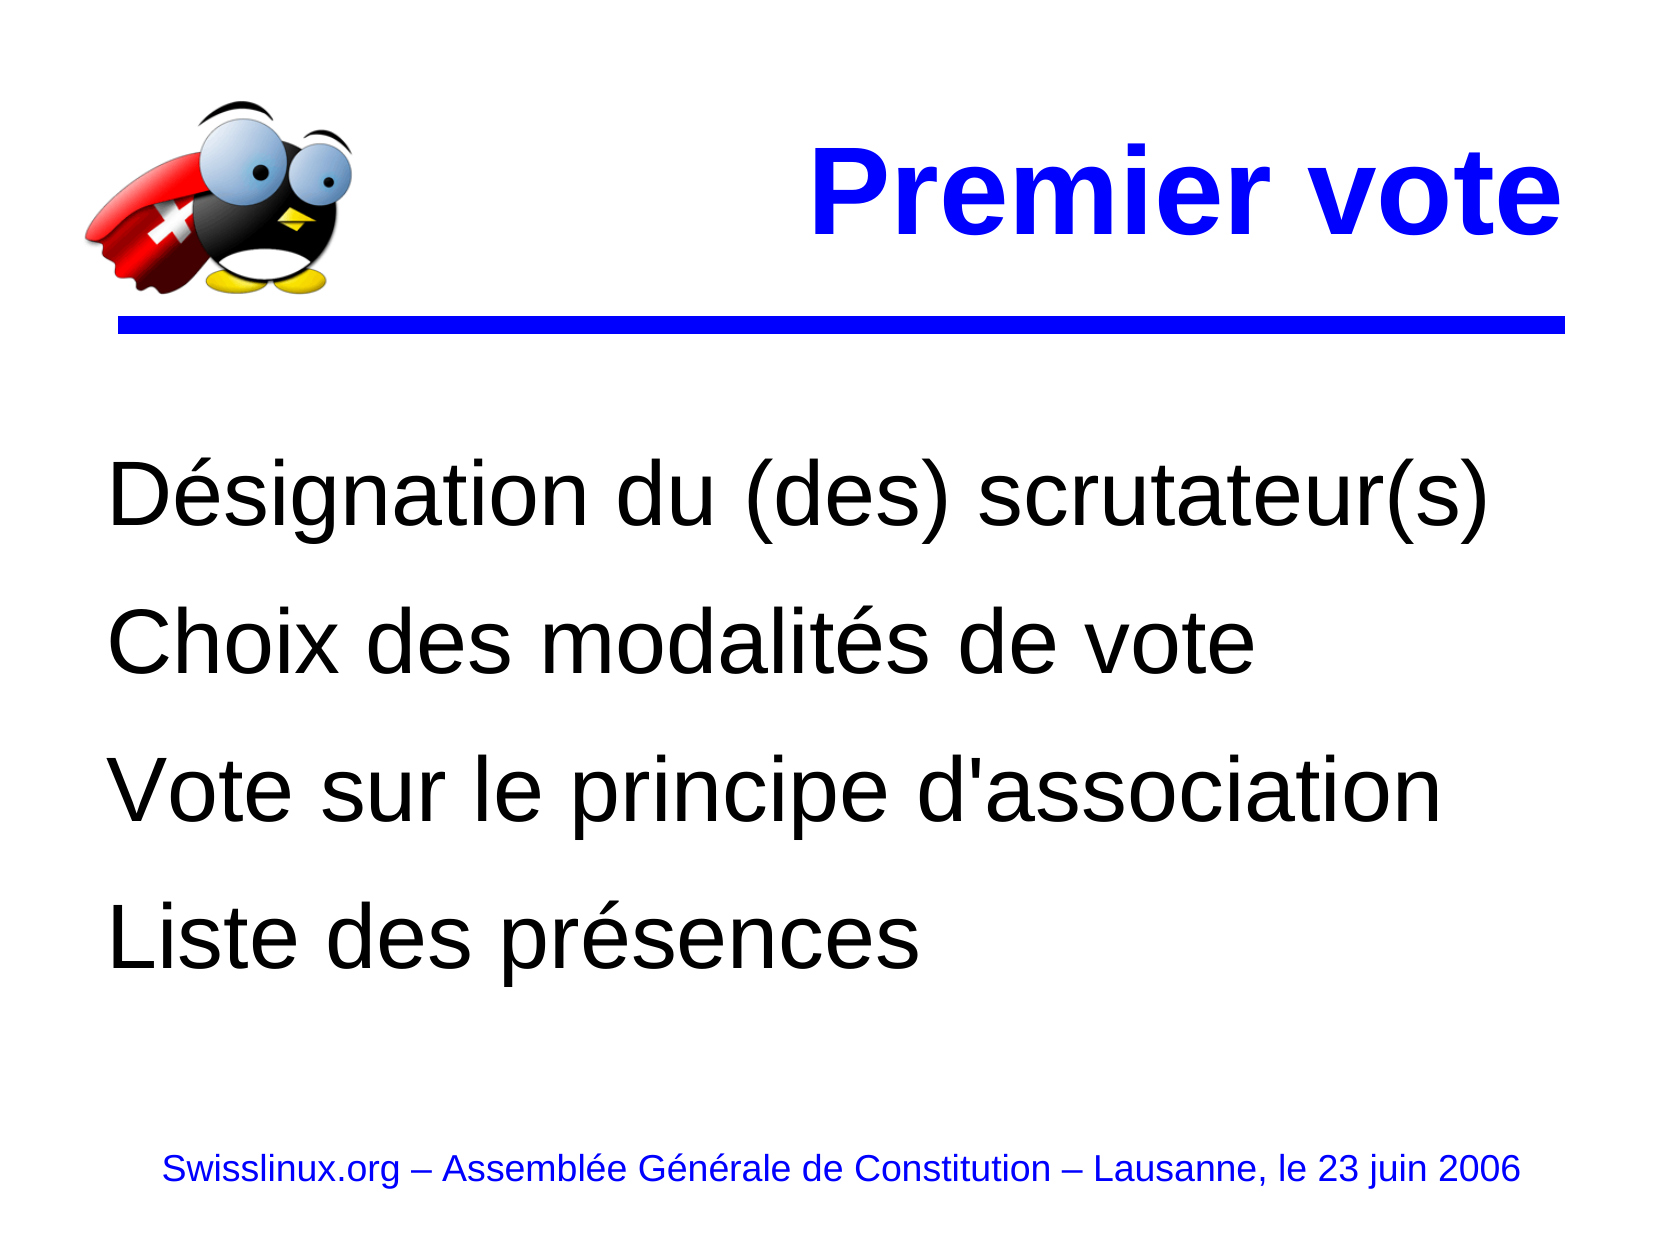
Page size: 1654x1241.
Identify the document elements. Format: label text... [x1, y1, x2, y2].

list Choix des modalités de vote [88, 590, 1577, 709]
text_box Swisslinux.org – Assemblée Générale de Constitution – Lausanne, le 23 juin 2006 [118, 1131, 1565, 1211]
picture [81, 99, 355, 296]
list Désignation du (des) scrutateur(s) [88, 442, 1577, 562]
title Premier vote [490, 88, 1565, 296]
list Vote sur le principe d'association [88, 738, 1577, 857]
list Liste des présences [88, 885, 1577, 1004]
